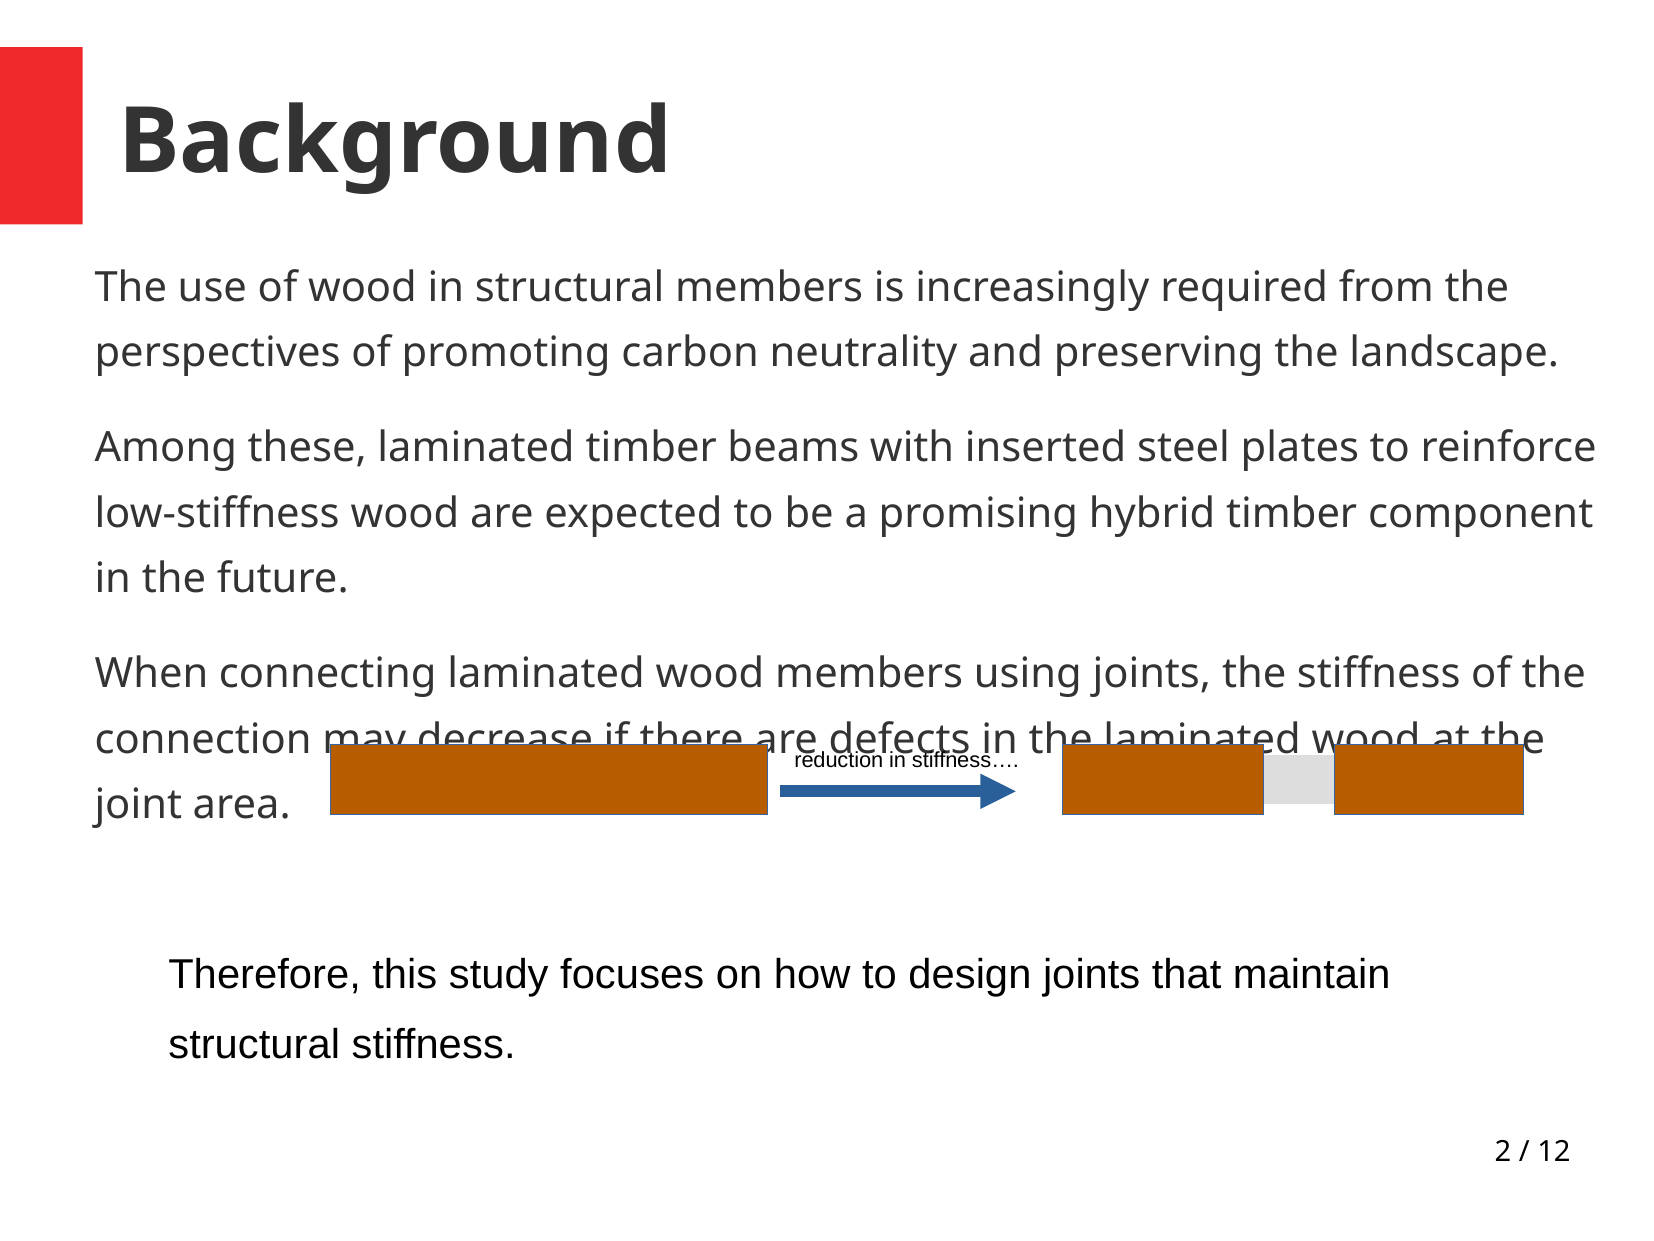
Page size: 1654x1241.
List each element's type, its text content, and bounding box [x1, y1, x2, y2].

text_box reduction in stiffness…. [779, 740, 1182, 780]
text_box [1062, 744, 1524, 815]
list The use of wood in structural members is increasingly required from the perspectives of promoting carbon neutrality and preserving the landscape. Among these, laminated timber beams with inserted steel plates to reinforce low-stiffness wood are expected to be a promising hybrid timber component in the future. When connecting laminated wood members using joints, the stiffness of the connection may decrease if there are defects in the laminated wood at the joint area. [23, 248, 1619, 1182]
title Background [118, 49, 1571, 225]
text_box [330, 744, 768, 815]
text_box Therefore, this study focuses on how to design joints that maintain structural stiffness. [82, 920, 1489, 1075]
